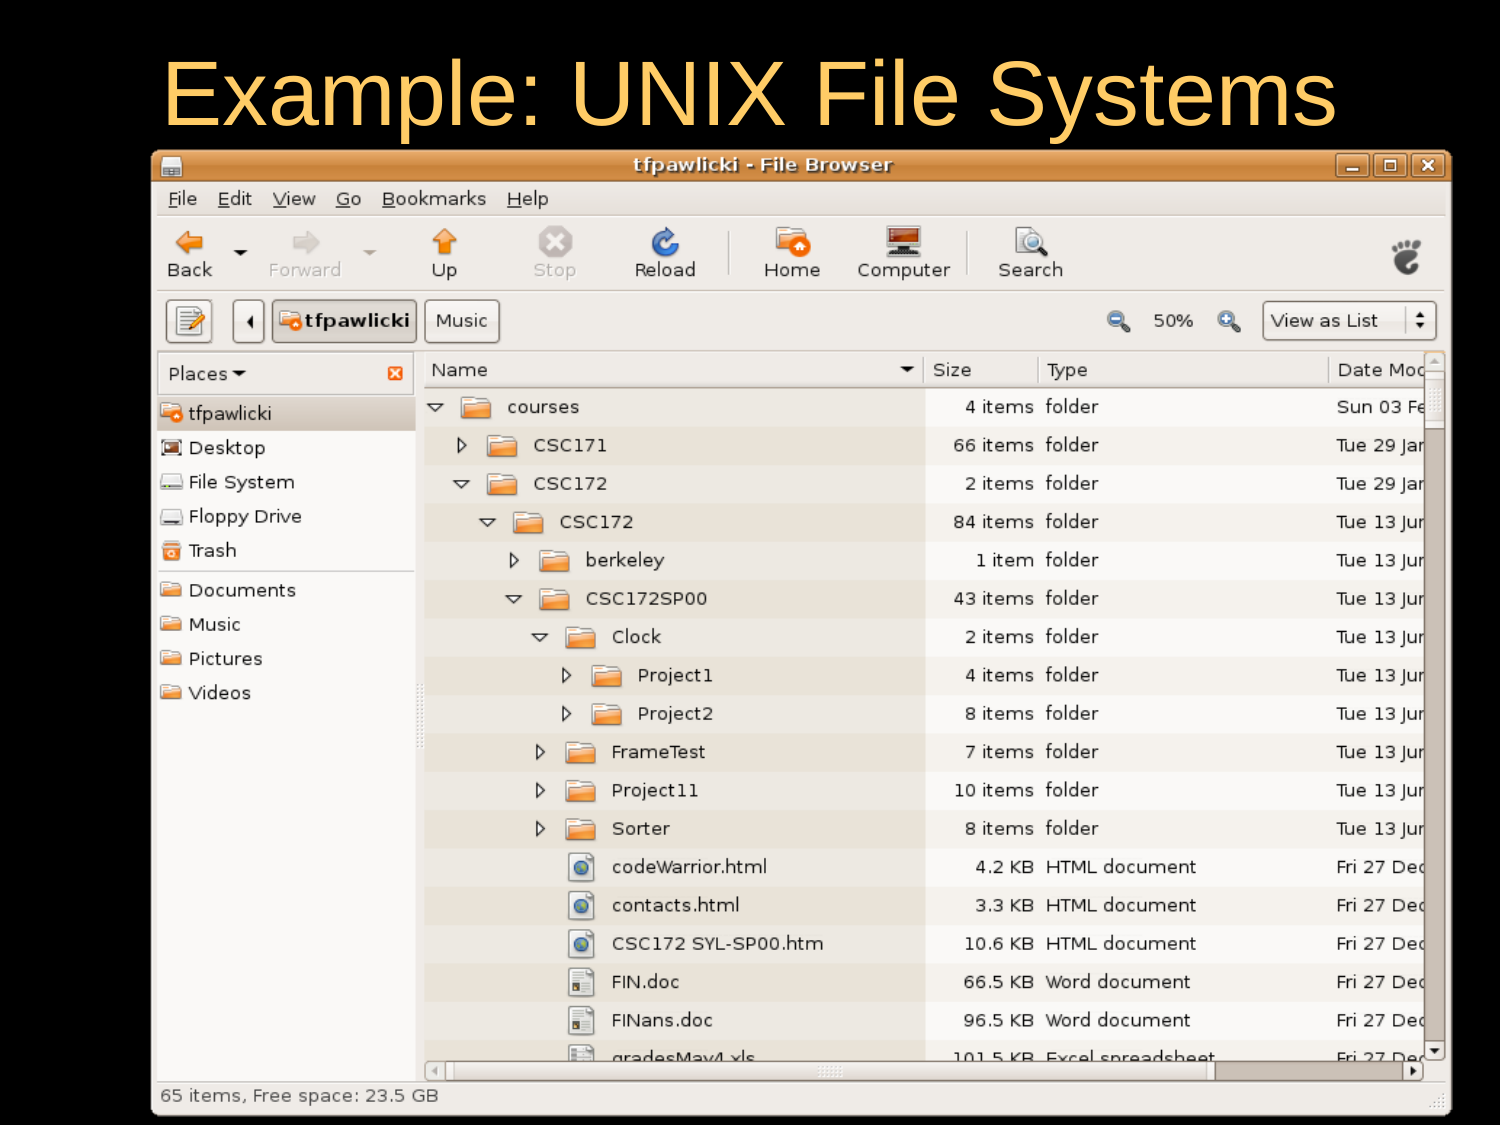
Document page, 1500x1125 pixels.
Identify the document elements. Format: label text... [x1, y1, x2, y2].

title Example: UNIX File Systems [22, 34, 1480, 153]
picture [150, 149, 1453, 1117]
